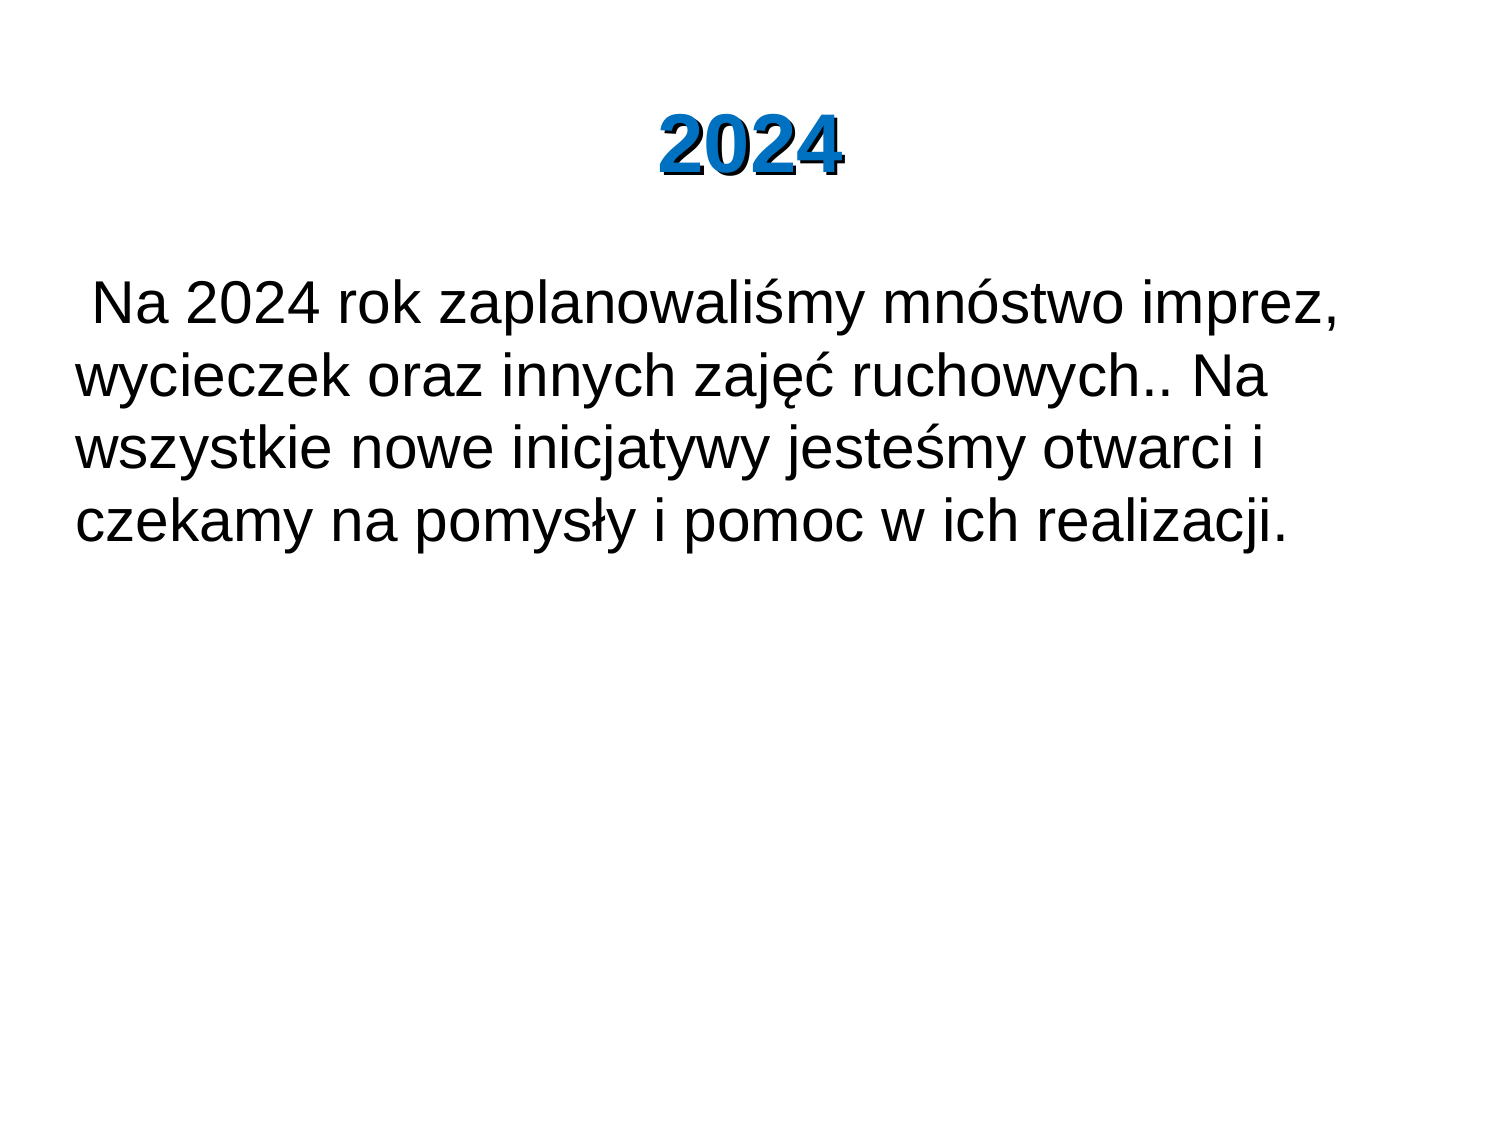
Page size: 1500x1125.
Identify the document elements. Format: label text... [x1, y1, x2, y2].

list Na 2024 rok zaplanowaliśmy mnóstwo imprez, wycieczek oraz innych zajęć ruchowych.. Na wszystkie nowe inicjatywy jesteśmy otwarci i czekamy na pomysły i pomoc w ich realizacji. [75, 263, 1395, 916]
title 2024 [75, 44, 1425, 233]
